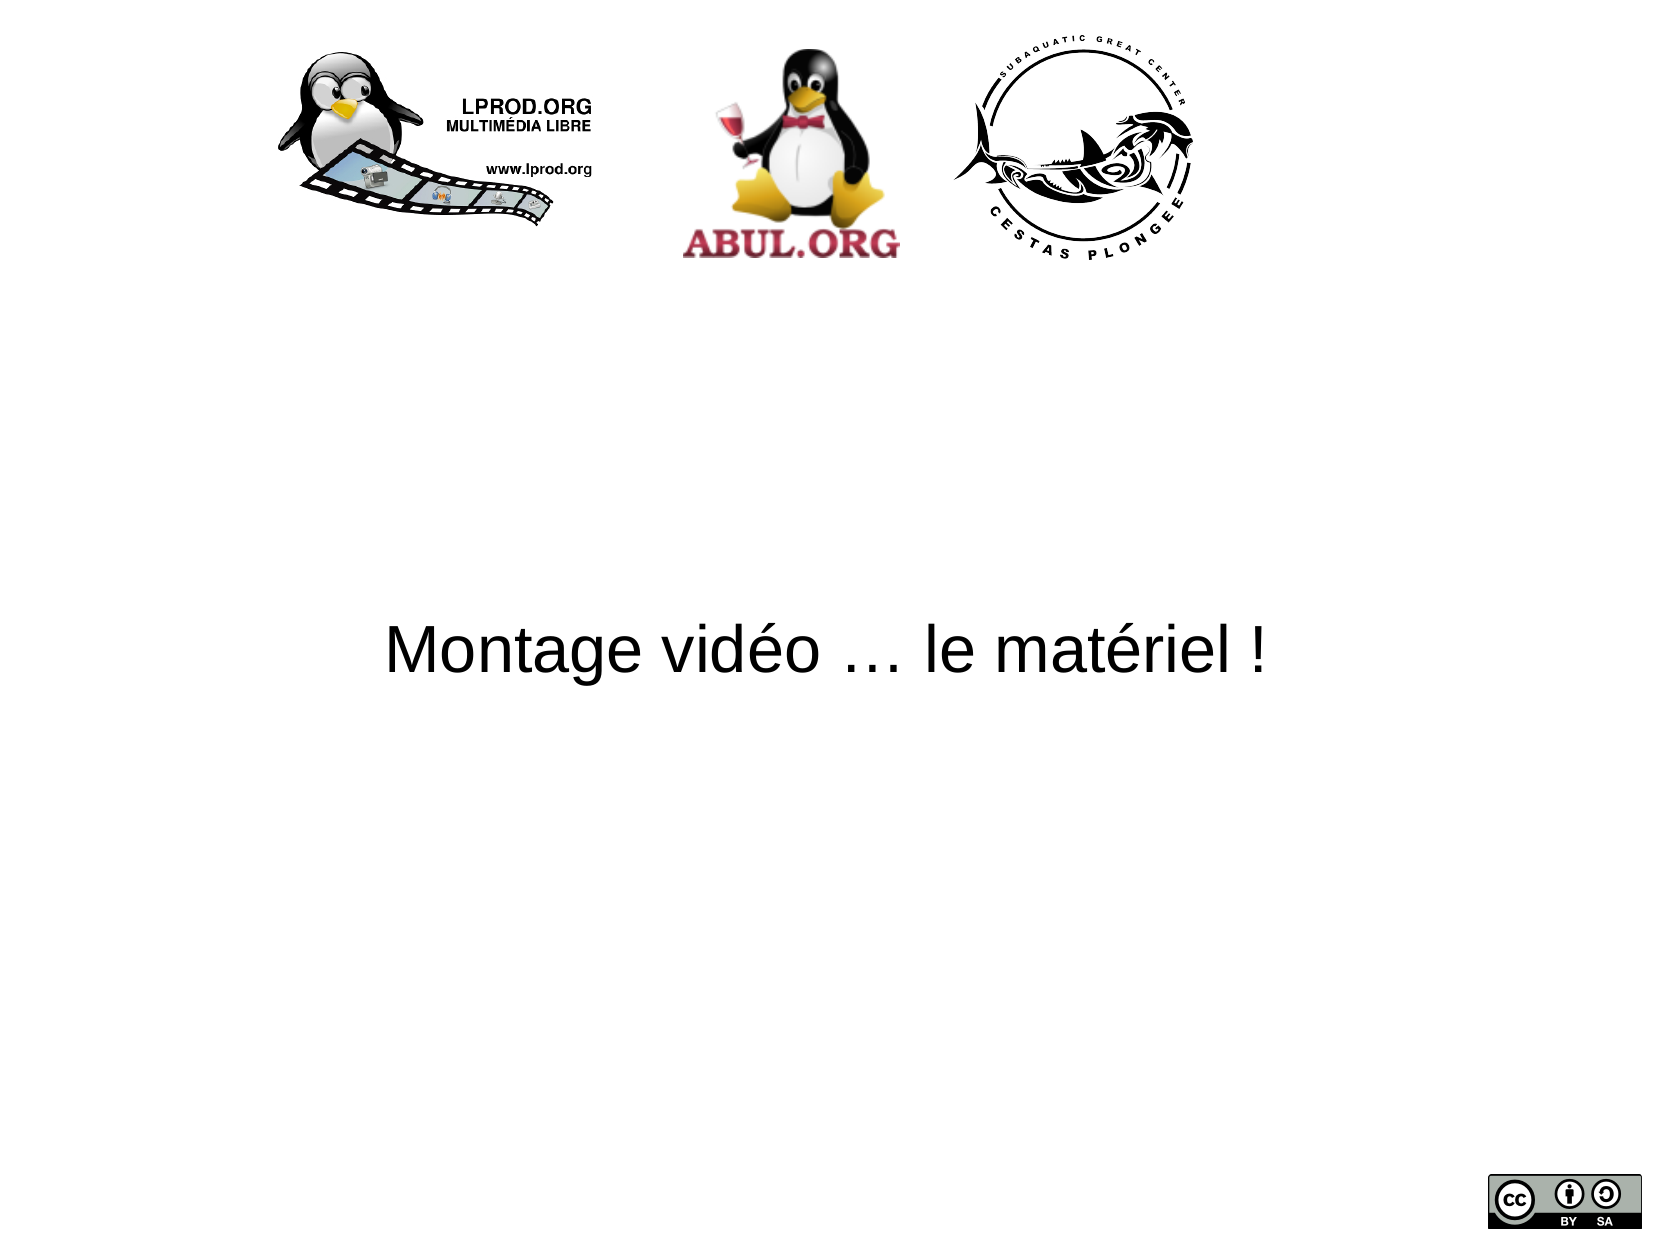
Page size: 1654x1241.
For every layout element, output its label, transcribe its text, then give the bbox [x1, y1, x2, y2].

picture [276, 50, 603, 258]
subtitle Montage vidéo … le matériel ! [82, 290, 1571, 1010]
picture [1488, 1174, 1642, 1229]
picture [953, 35, 1193, 260]
picture [683, 49, 900, 258]
